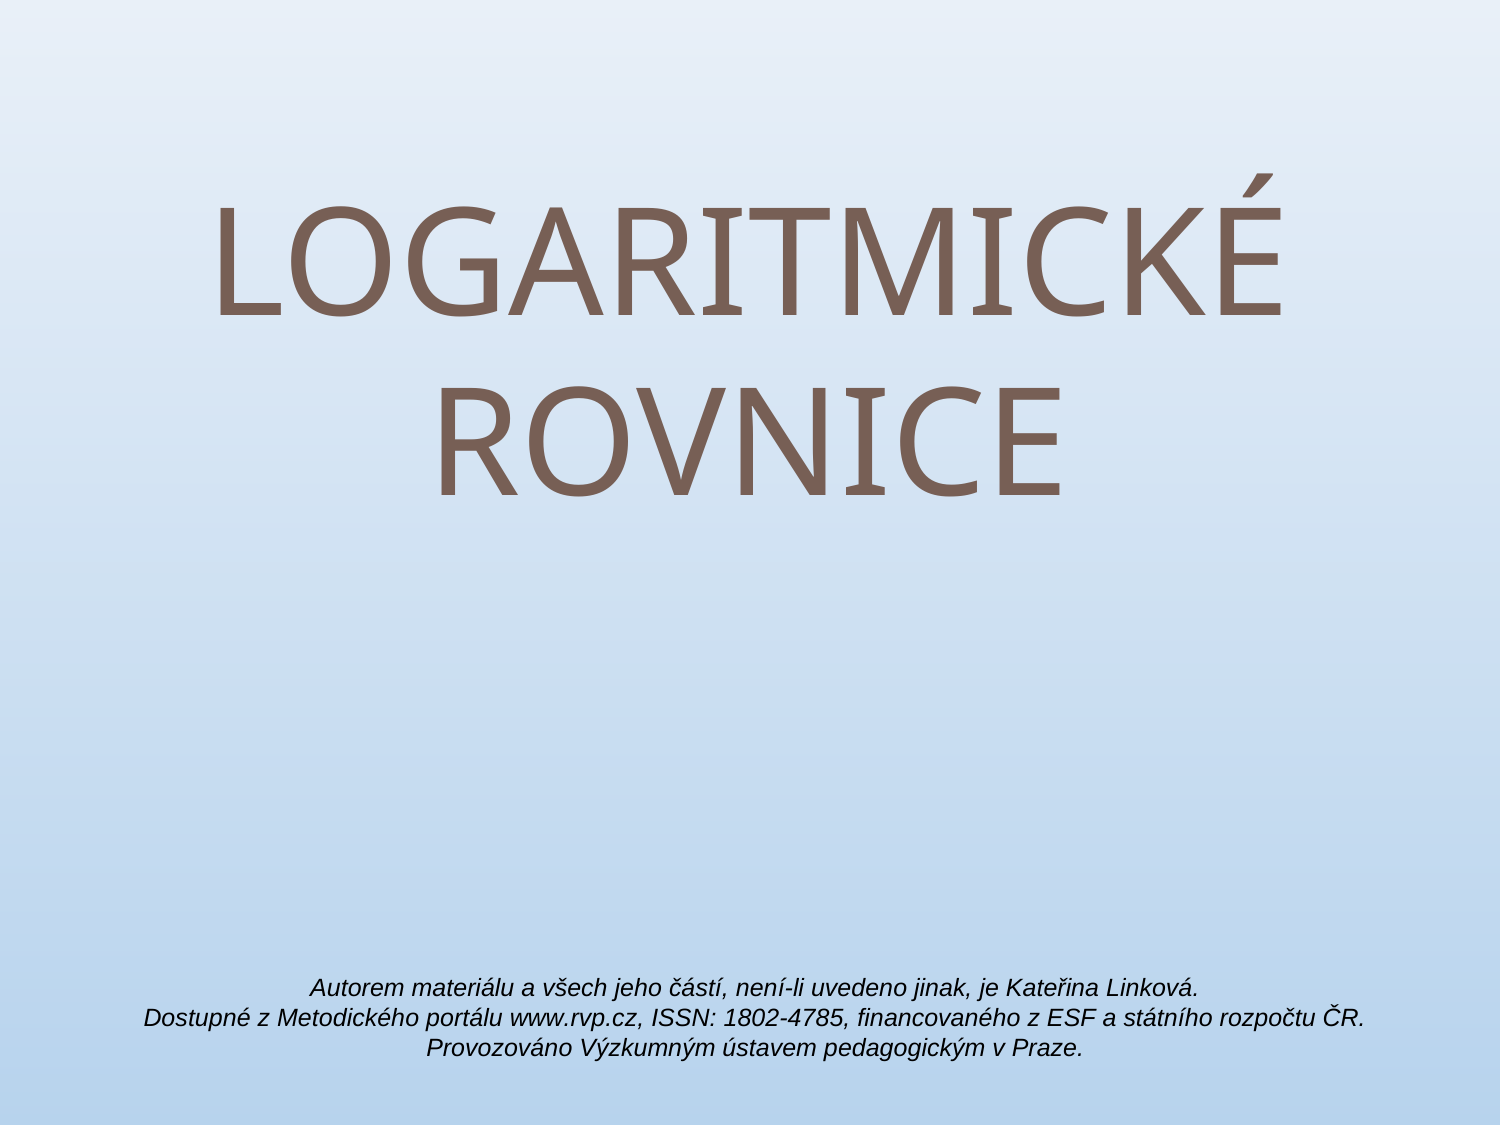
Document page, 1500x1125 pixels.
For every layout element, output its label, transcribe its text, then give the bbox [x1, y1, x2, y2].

title LOGARITMICKÉ ROVNICE [49, 158, 1447, 894]
text_box Autorem materiálu a všech jeho částí, není-li uvedeno jinak, je Kateřina Linková. Dostupné z Metodického portálu www.rvp.cz, ISSN: 1802-4785, financovaného z ESF a státního rozpočtu ČR. Provozováno Výzkumným ústavem pedagogickým v Praze. [112, 964, 1400, 1070]
